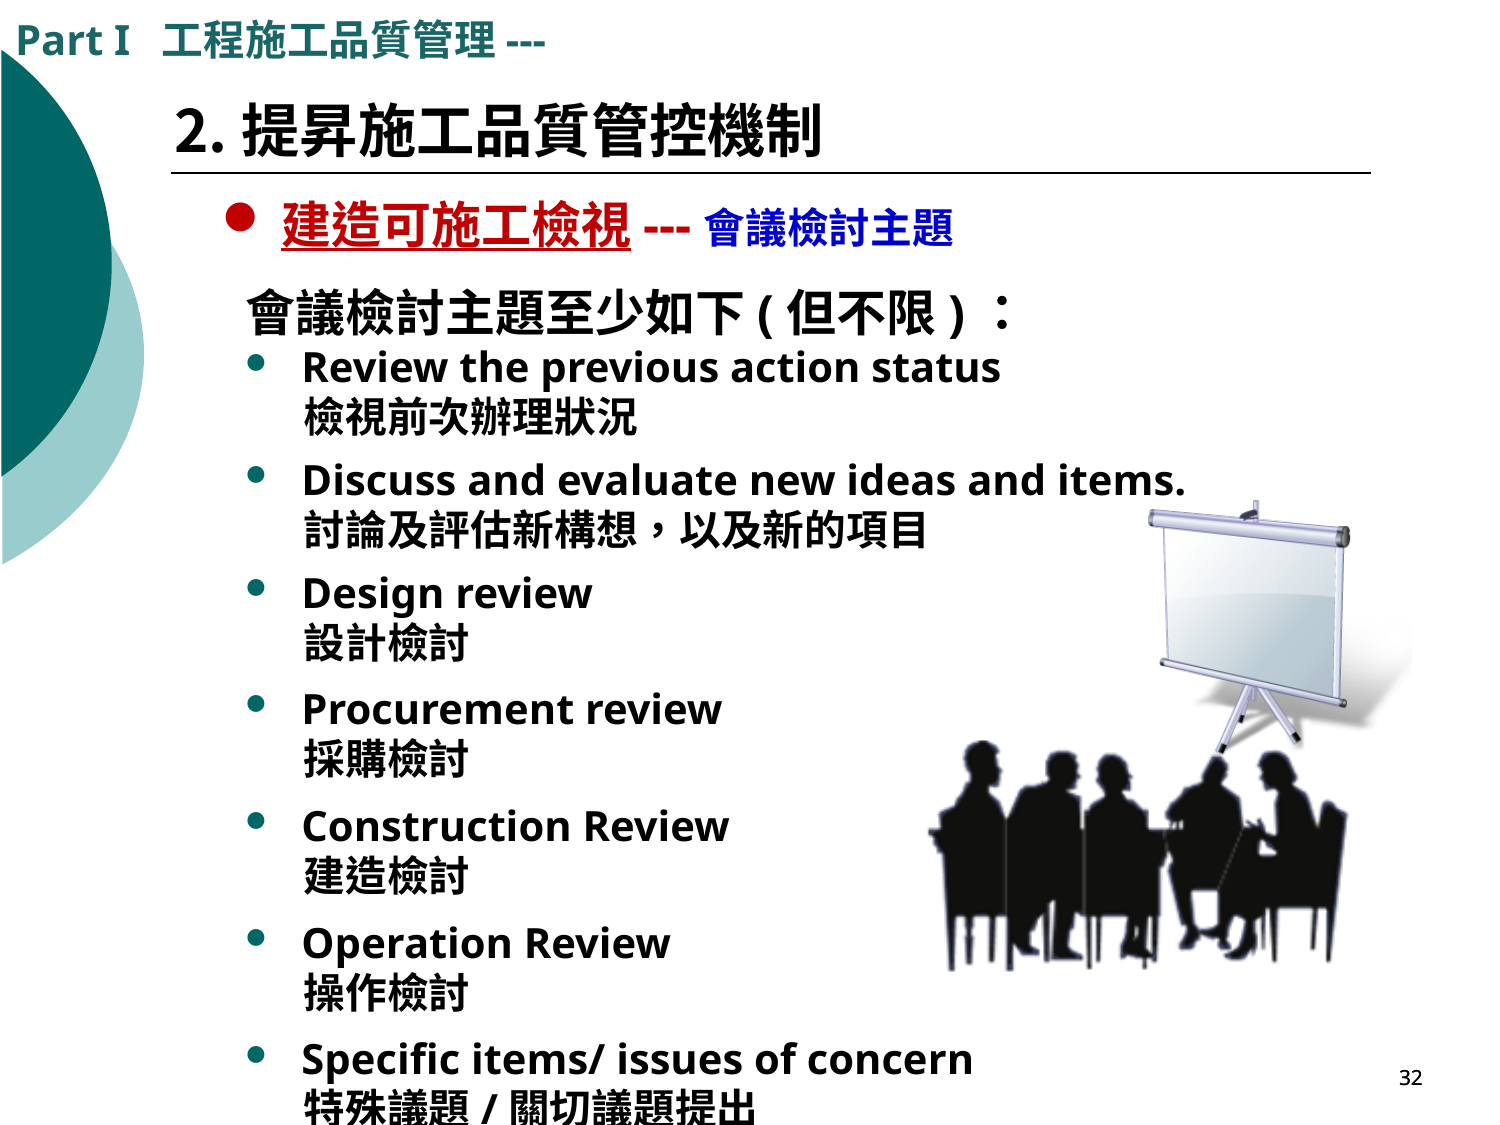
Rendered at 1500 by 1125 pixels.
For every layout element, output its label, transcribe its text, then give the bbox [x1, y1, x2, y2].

text_box 建造可施工檢視---會議檢討主題 [206, 172, 1058, 275]
text_box Part I 工程施工品質管理--- [0, 0, 597, 79]
title 2.提昇施工品質管控機制 [159, 78, 1376, 181]
picture [927, 491, 1412, 976]
text_box 會議檢討主題至少如下(但不限)： Review the previous action status 檢視前次辦理狀況 Discuss and evaluate new ideas and items. 討論及評估新構想，以及新的項目 Design review 設計檢討 Procurement review 採購檢討 Construction Review 建造檢討 Operation Review 操作檢討 Specific items/ issues of concern 特殊議題/關切議題提出 [230, 267, 1282, 1083]
